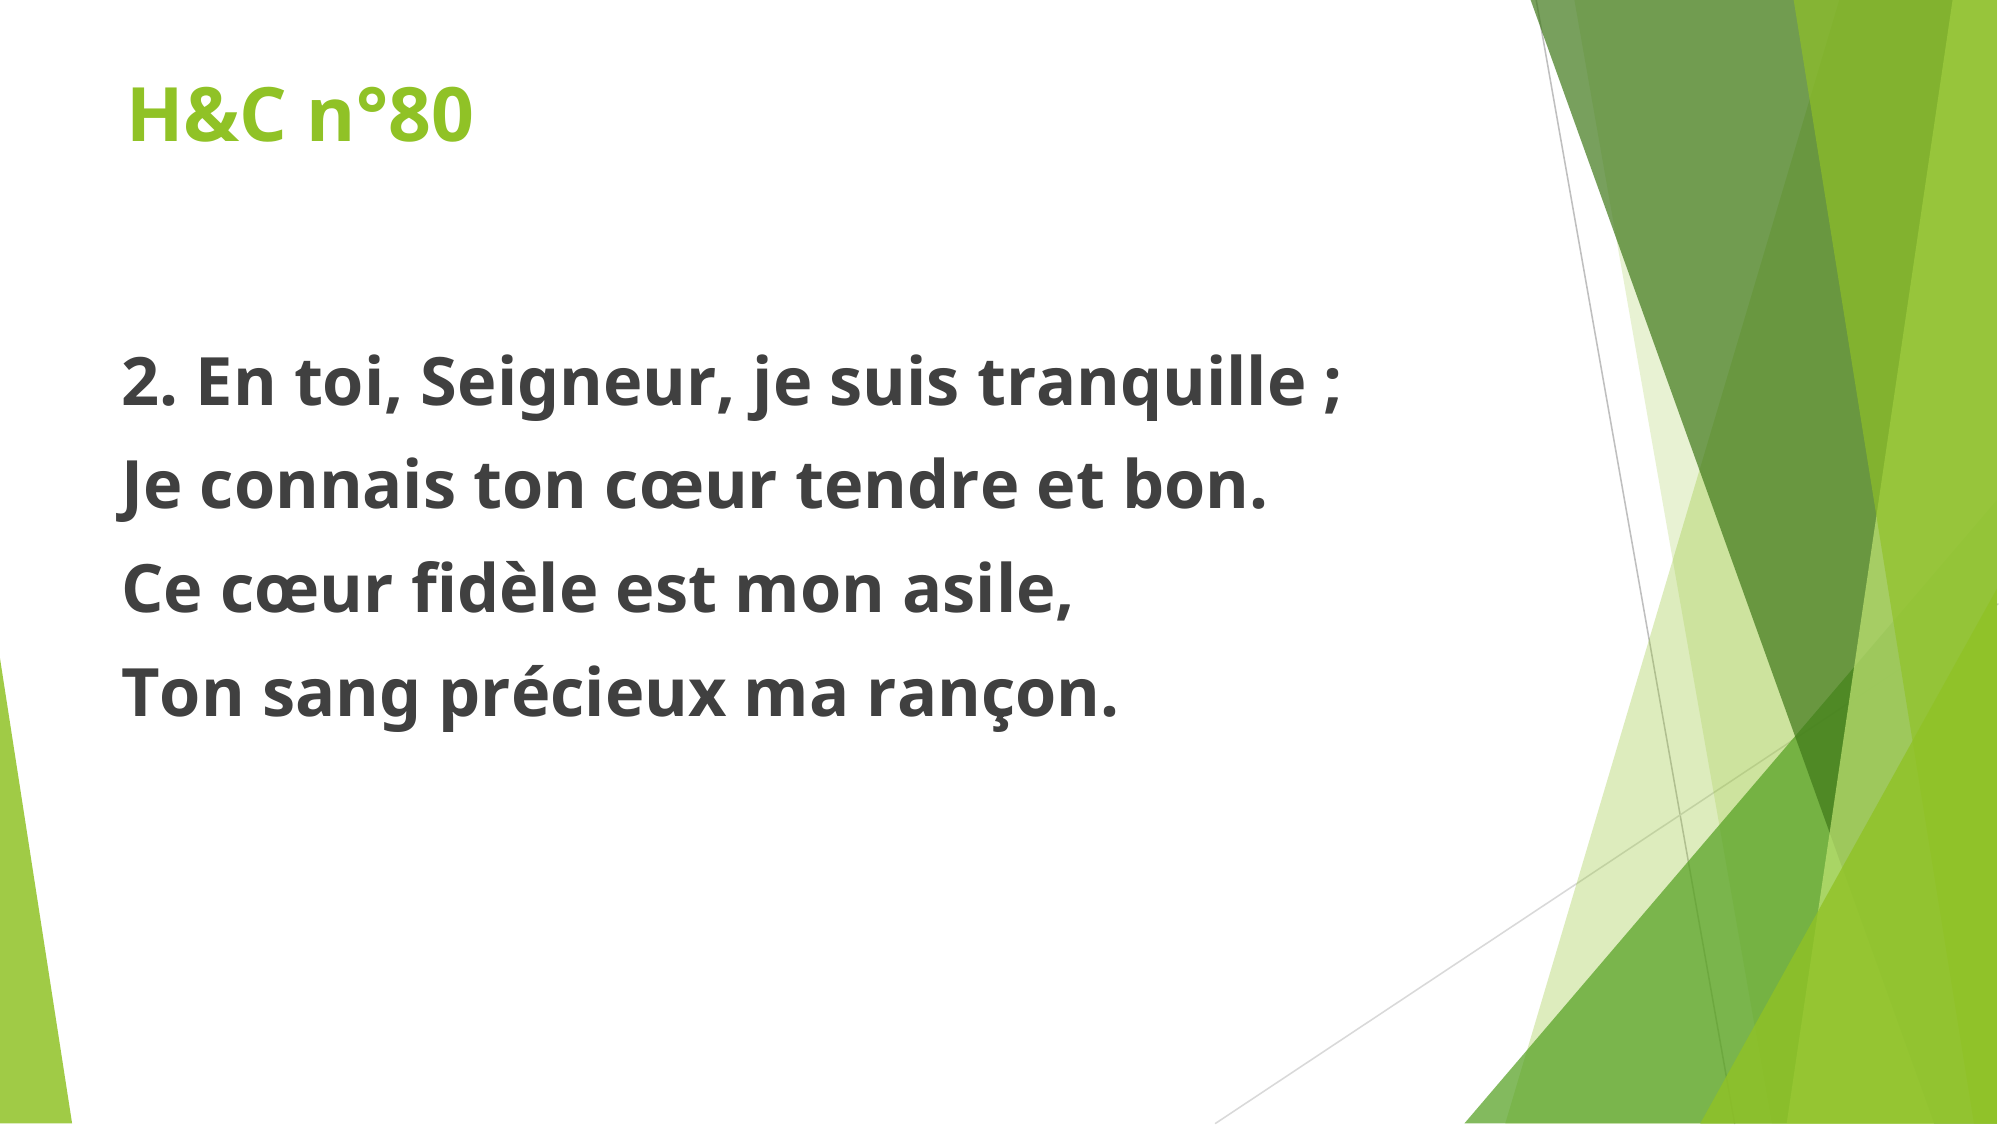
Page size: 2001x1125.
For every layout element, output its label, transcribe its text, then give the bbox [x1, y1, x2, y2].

text_box 2. En toi, Seigneur, je suis tranquille ; Je connais ton cœur tendre et bon. Ce cœur fidèle est mon asile, Ton sang précieux ma rançon. [106, 318, 1961, 1075]
text_box H&C n°80 [111, 59, 1522, 154]
